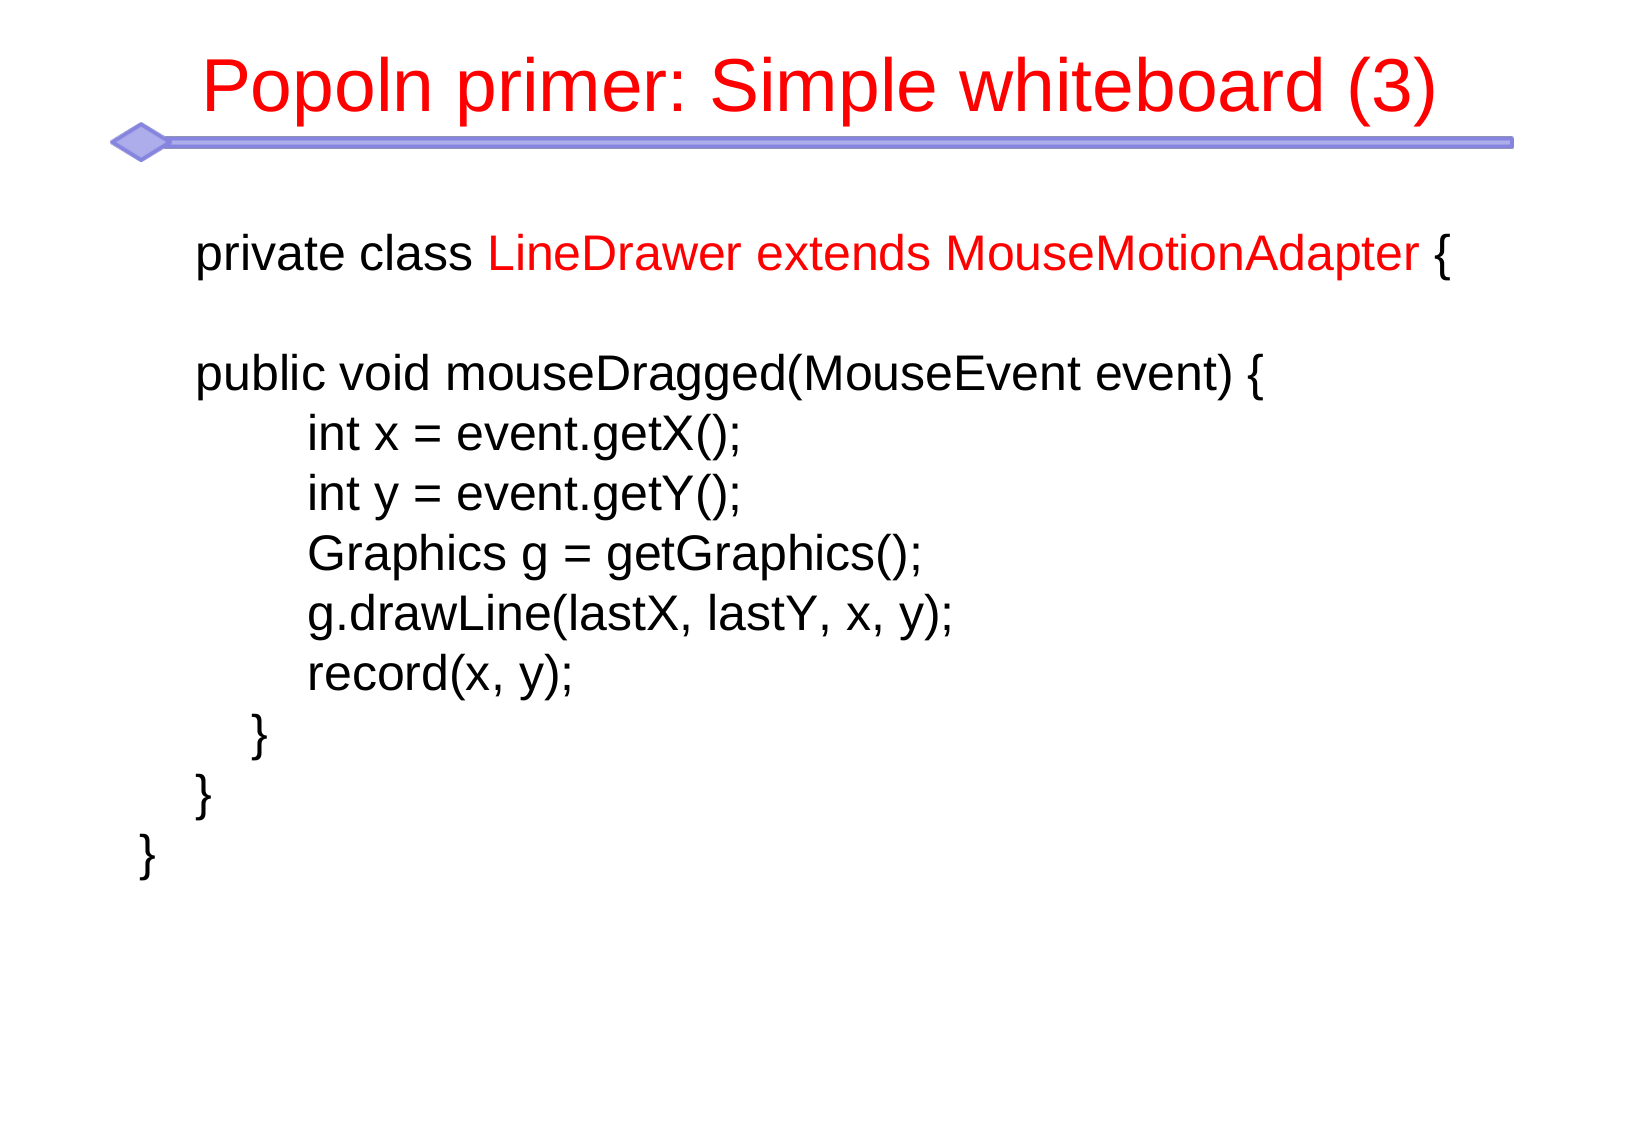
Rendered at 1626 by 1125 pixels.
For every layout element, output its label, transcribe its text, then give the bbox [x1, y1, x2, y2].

title Popoln primer: Simple whiteboard (3) [125, 24, 1516, 138]
text_box private class LineDrawer extends MouseMotionAdapter { public void mouseDragged(MouseEvent event) { int x = event.getX(); int y = event.getY(); Graphics g = getGraphics(); g.drawLine(lastX, lastY, x, y); record(x, y); } } } [125, 212, 1476, 888]
picture [109, 121, 1515, 163]
